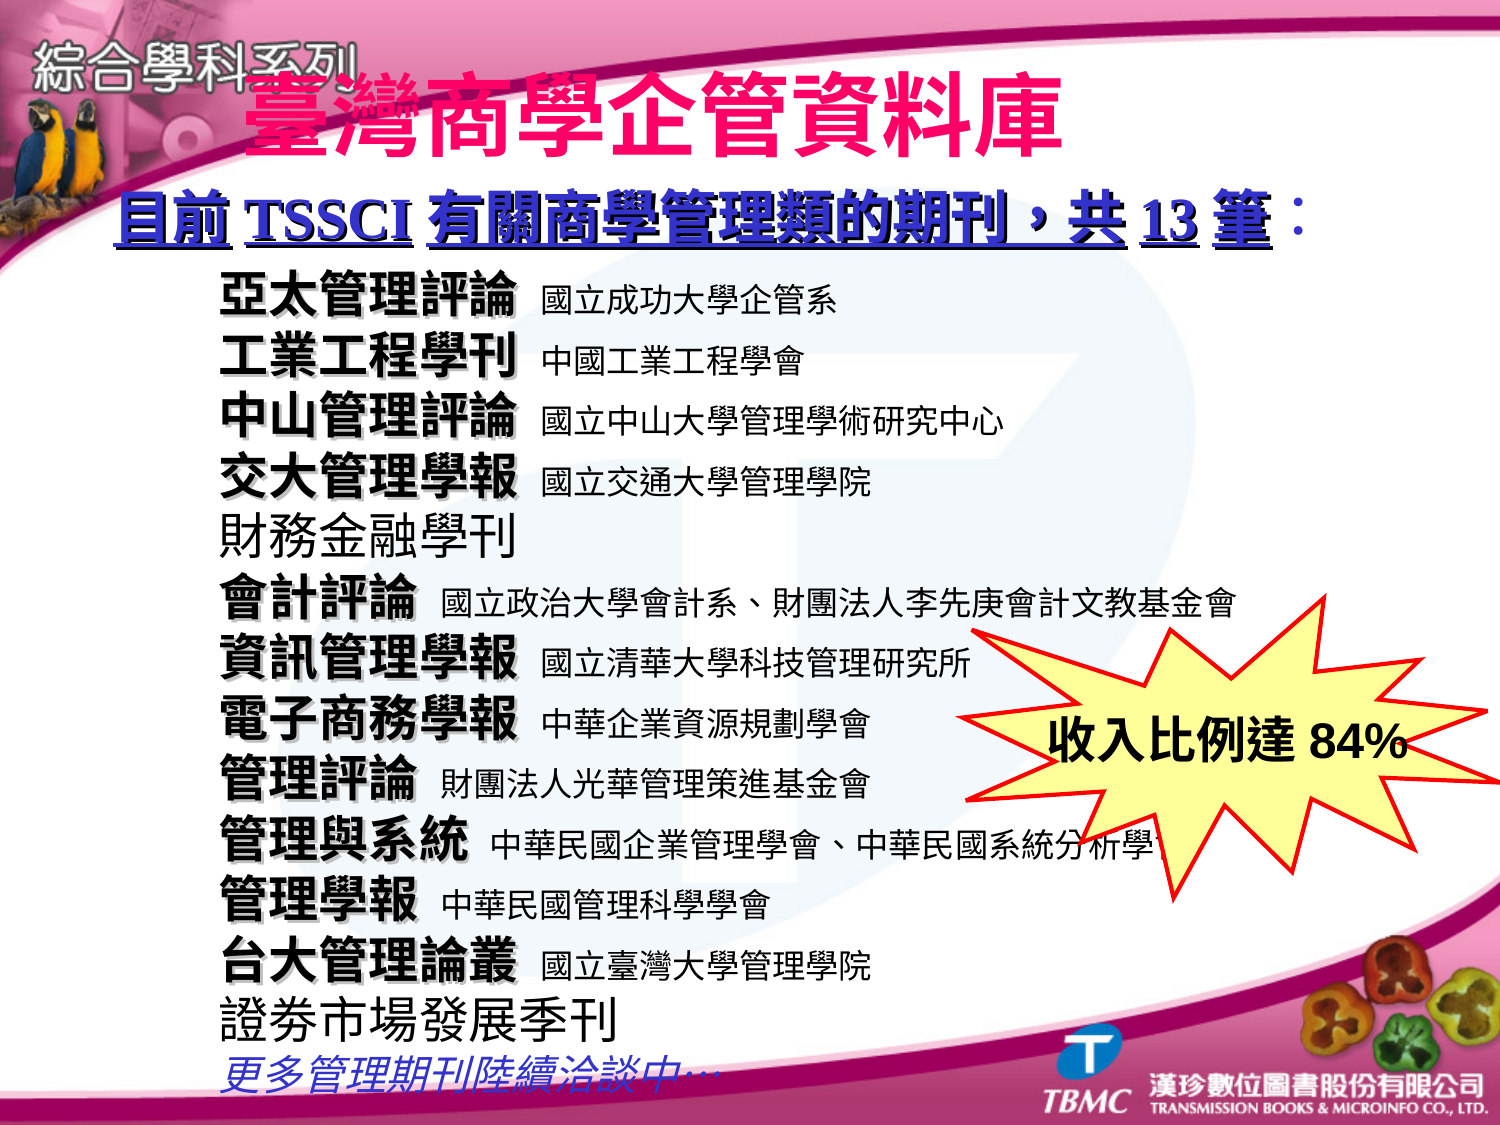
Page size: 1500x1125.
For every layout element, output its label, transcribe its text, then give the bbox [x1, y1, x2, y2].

title 臺灣商學企管資料庫 [225, 19, 1500, 207]
list 亞太管理評論 國立成功大學企管系 工業工程學刊 中國工業工程學會 中山管理評論 國立中山大學管理學術研究中心 交大管理學報 國立交通大學管理學院 財務金融學刊 會計評論 國立政治大學會計系、財團法人李先庚會計文教基金會 資訊管理學報 國立清華大學科技管理研究所 電子商務學報 中華企業資源規劃學會 管理評論 財團法人光華管理策進基金會 管理與系統 中華民國企業管理學會、中華民國系統分析學會 管理學報 中華民國管理科學學會 台大管理論叢 國立臺灣大學管理學院 證劵市場發展季刊 更多管理期刊陸續洽談中… [147, 267, 1423, 1125]
text_box 目前TSSCI有關商學管理類的期刊，共13筆： [76, 172, 1365, 258]
text_box 收入比例達84% [962, 597, 1500, 898]
